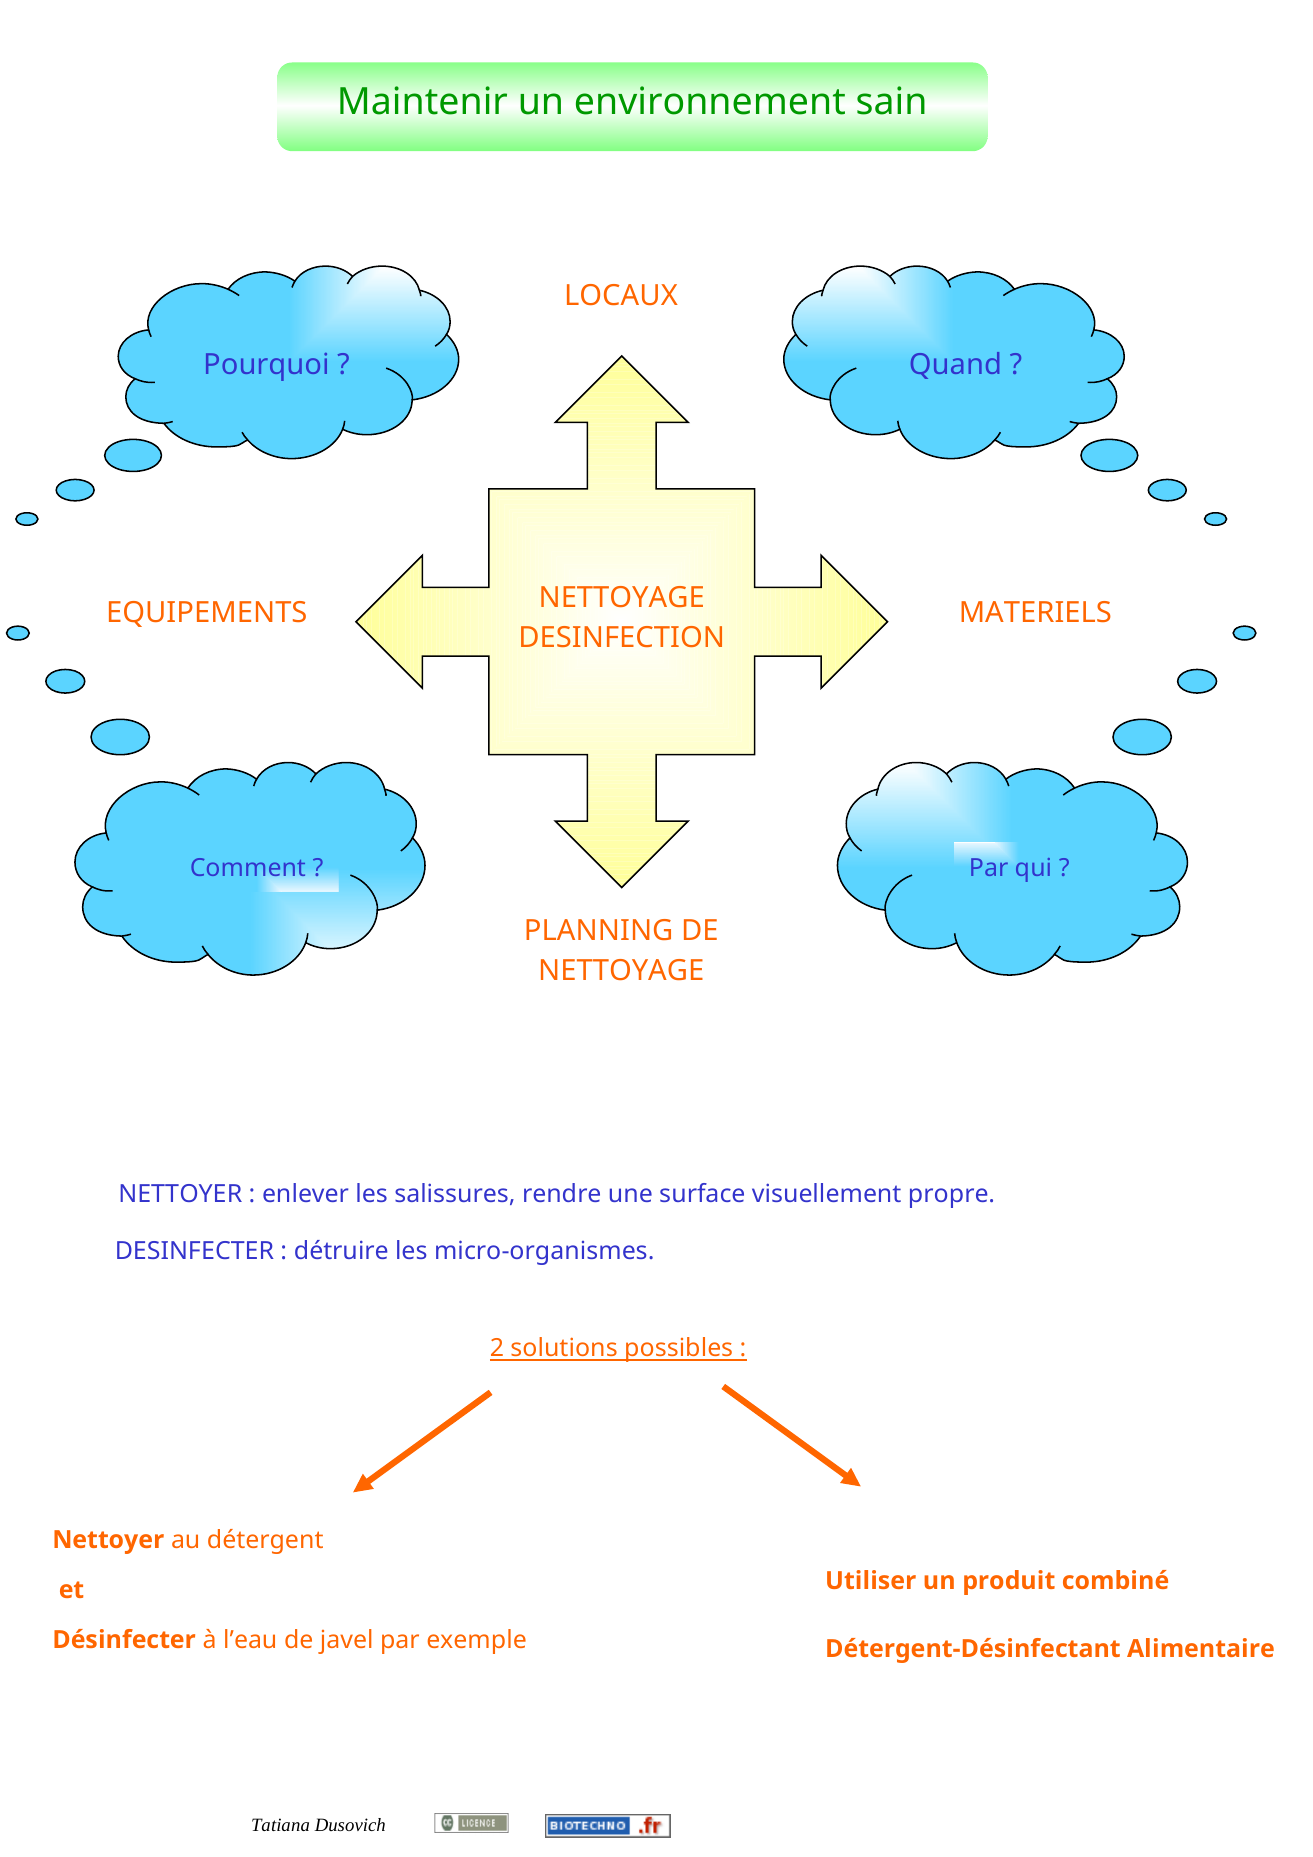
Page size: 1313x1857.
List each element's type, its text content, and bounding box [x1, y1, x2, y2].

text_box Pourquoi ? [15, 512, 38, 526]
text_box Comment ? [175, 842, 339, 892]
text_box Tatiana Dusovich [236, 1807, 562, 1844]
text_box Quand ? [1081, 439, 1138, 472]
text_box PLANNING DE NETTOYAGE [488, 902, 755, 1006]
text_box Maintenir un environnement sain [277, 62, 988, 152]
text_box Pourquoi ? [118, 266, 459, 459]
text_box DESINFECTER : détruire les micro-organismes. [99, 1224, 1163, 1275]
text_box NETTOYER : enlever les salissures, rendre une surface visuellement propre. [103, 1168, 1140, 1224]
text_box Pourquoi ? [104, 439, 162, 472]
text_box [1233, 626, 1256, 640]
text_box Quand ? [1148, 479, 1187, 501]
text_box Quand ? [1204, 512, 1227, 526]
text_box Pourquoi ? [56, 479, 95, 501]
text_box Nettoyer au détergent et Désinfecter à l’eau de javel par exemple [37, 1514, 613, 1664]
text_box NETTOYAGE DESINFECTION [355, 355, 888, 888]
text_box [1177, 669, 1217, 694]
text_box Par qui ? [954, 842, 1085, 892]
text_box [837, 762, 1188, 976]
text_box [91, 719, 150, 755]
text_box [45, 669, 85, 694]
picture [545, 1814, 671, 1838]
text_box [74, 762, 426, 976]
text_box EQUIPEMENTS [73, 583, 341, 658]
text_box MATERIELS [902, 583, 1169, 658]
text_box [6, 626, 30, 640]
picture [433, 1812, 509, 1836]
text_box [1113, 719, 1172, 755]
text_box Quand ? [783, 266, 1125, 459]
text_box 2 solutions possibles : [474, 1322, 801, 1372]
text_box LOCAUX [487, 266, 755, 341]
text_box Utiliser un produit combiné Détergent-Désinfectant Alimentaire [810, 1487, 1313, 1638]
